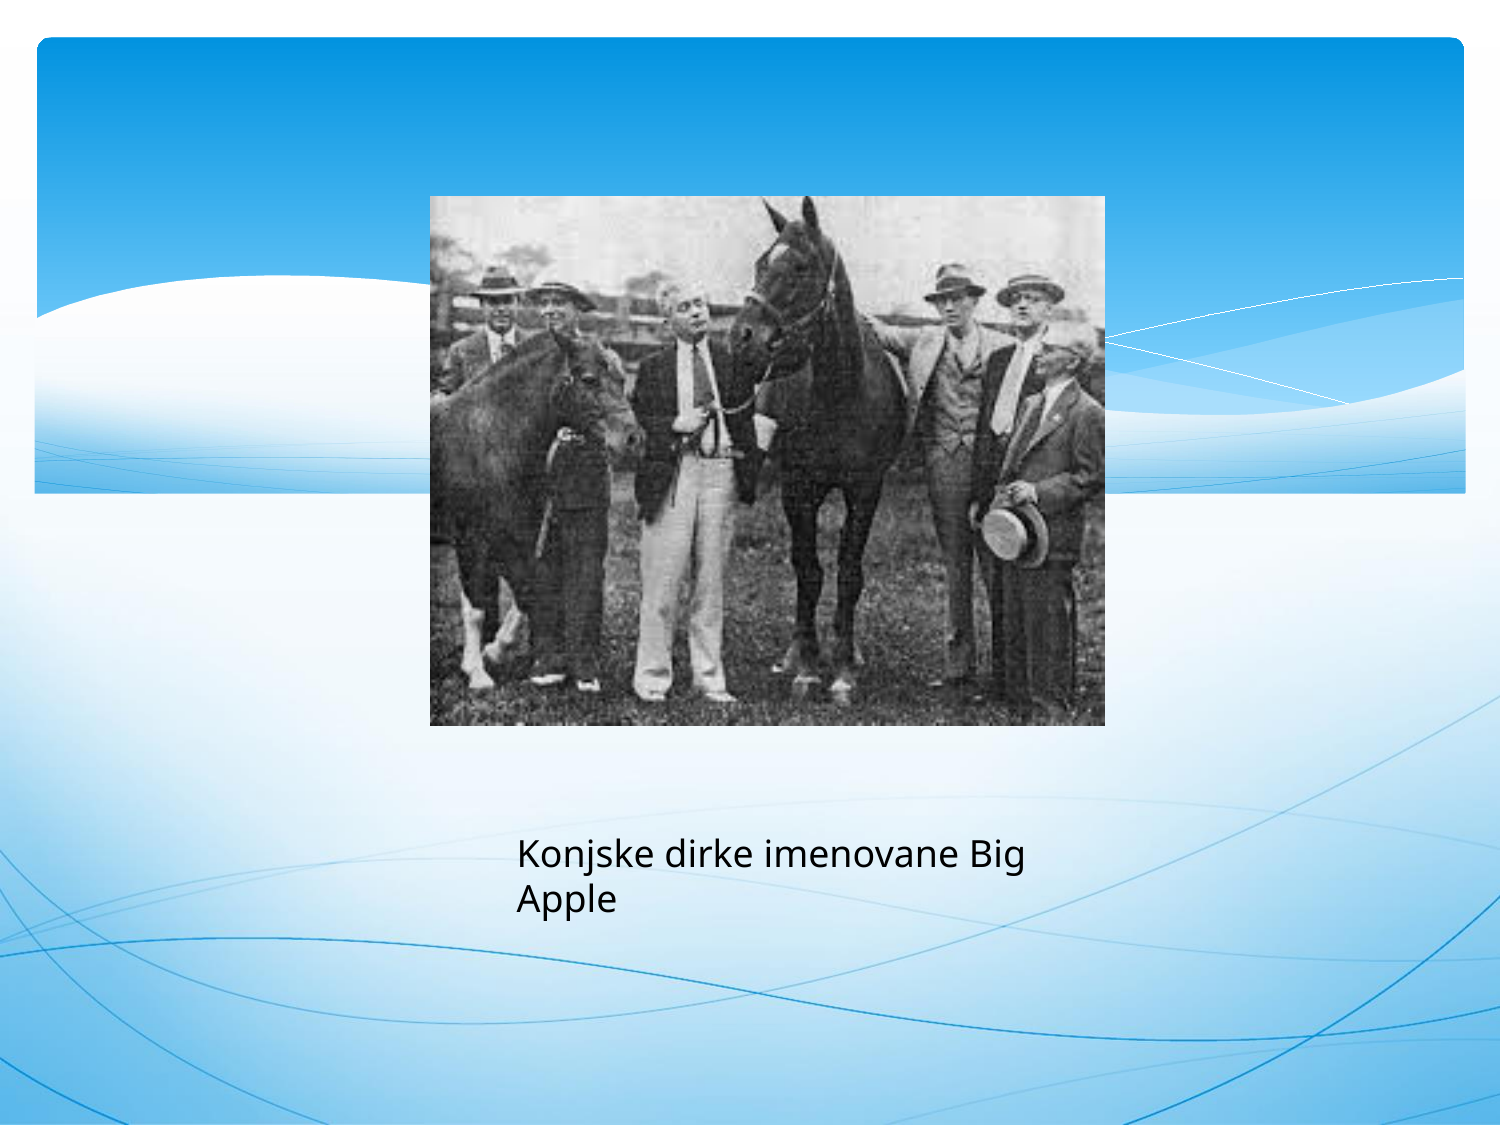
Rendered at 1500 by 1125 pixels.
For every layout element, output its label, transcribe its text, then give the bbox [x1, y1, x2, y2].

text_box Konjske dirke imenovane Big Apple [501, 822, 1093, 928]
picture [0, 0, 1500, 1125]
